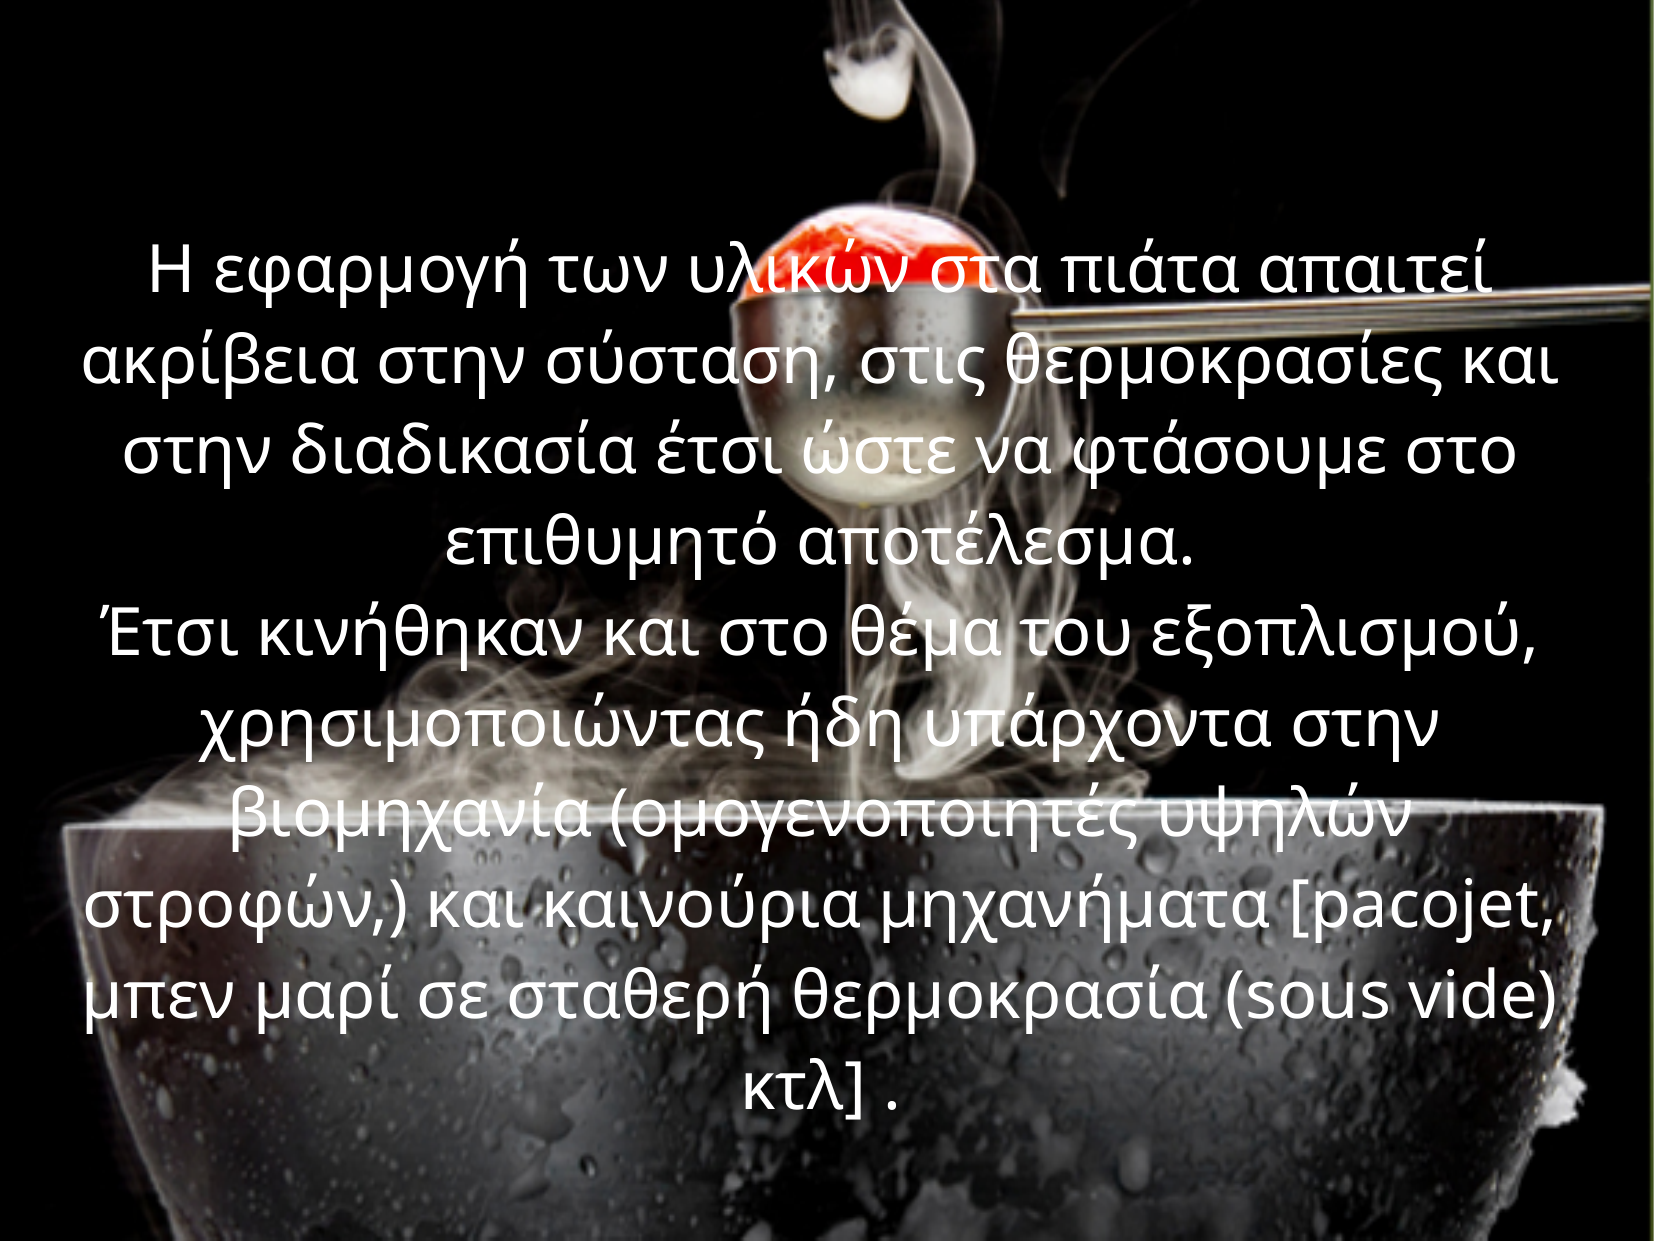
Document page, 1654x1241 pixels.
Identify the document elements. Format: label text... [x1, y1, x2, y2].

picture [0, 0, 1654, 1241]
subtitle Η εφαρμογή των υλικών στα πιάτα απαιτεί ακρίβεια στην σύσταση, στις θερμοκρασίες και στην διαδικασία έτσι ώστε να φτάσουμε στο επιθυμητό αποτέλεσμα. Έτσι κινήθηκαν και στο θέμα του εξοπλισμού, χρησιμοποιώντας ήδη υπάρχοντα στην βιομηχανία (ομογενοποιητές υψηλών στροφών,) και καινούρια μηχανήματα [pacojet, μπεν μαρί σε σταθερή θερμοκρασία (sous vide) κτλ] . [76, 256, 1565, 1094]
